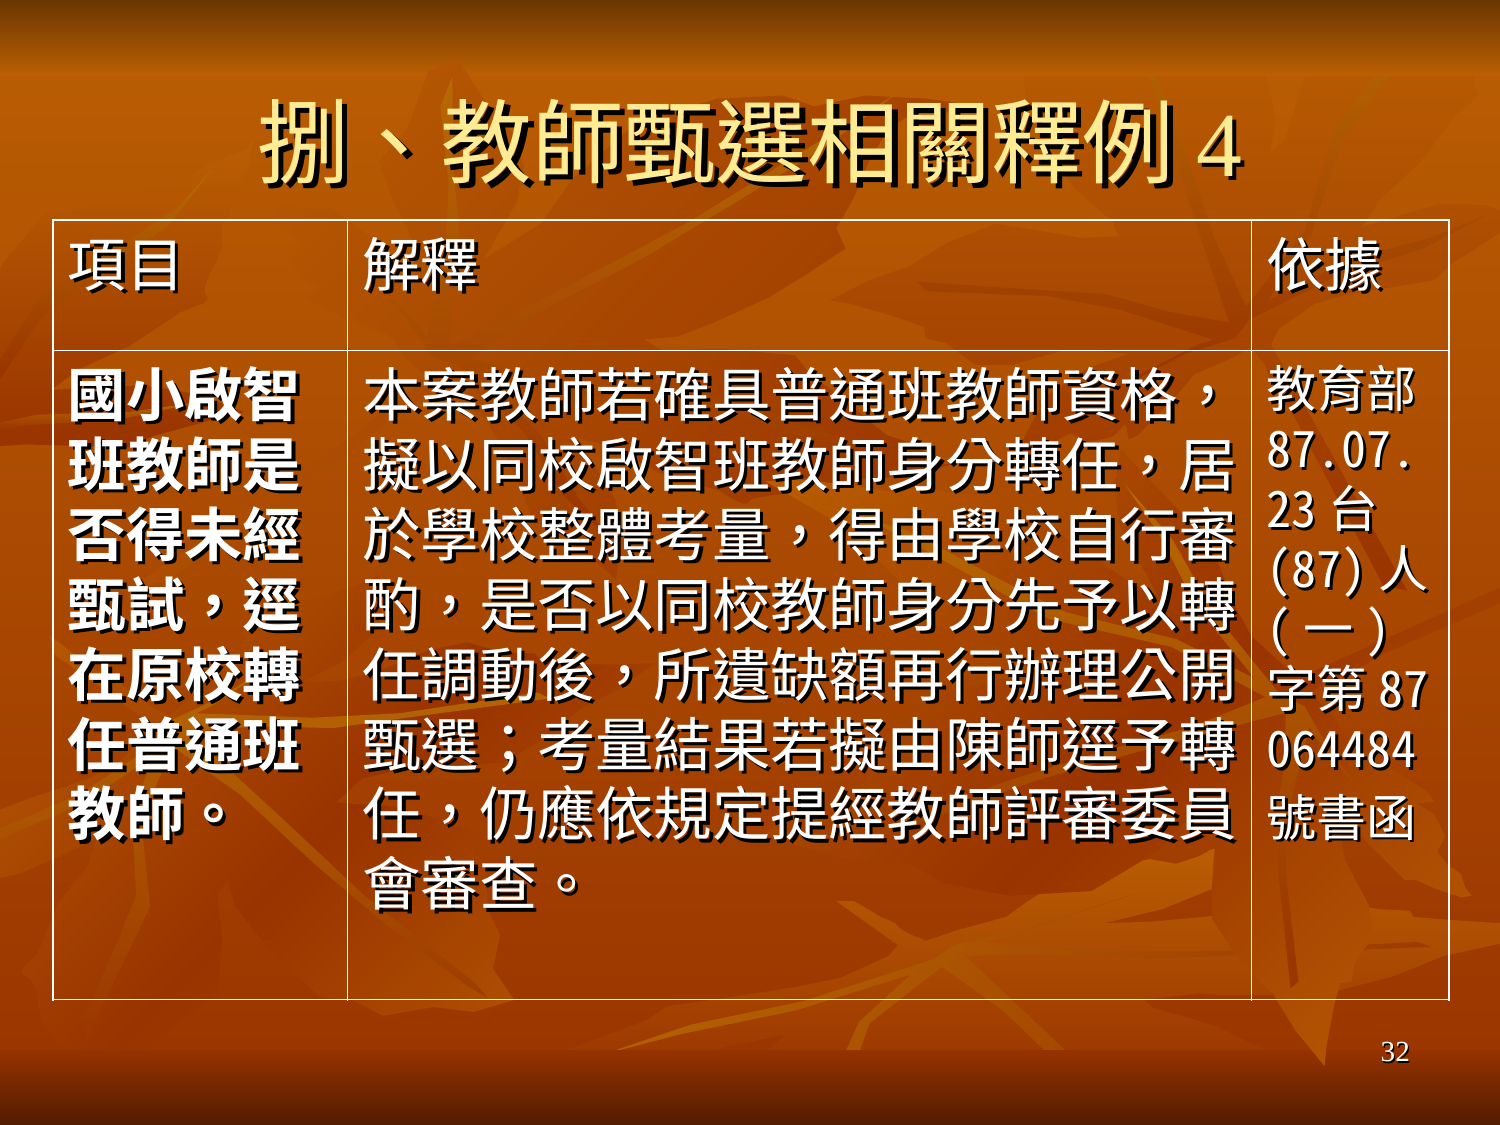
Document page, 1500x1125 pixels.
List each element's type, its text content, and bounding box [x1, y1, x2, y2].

table_cell 教育部87.07.23台(87)人(一)字第87064484號書函 [1252, 351, 1448, 999]
table_cell 本案教師若確具普通班教師資格，擬以同校啟智班教師身分轉任，居於學校整體考量，得由學校自行審酌，是否以同校教師身分先予以轉任調動後，所遺缺額再行辦理公開甄選；考量結果若擬由陳師逕予轉任，仍應依規定提經教師評審委員會審查。 [348, 351, 1251, 999]
table_header 項目 [54, 221, 347, 350]
table_header 依據 [1252, 221, 1448, 350]
title 捌、教師甄選相關釋例4 [75, 45, 1426, 219]
table_cell 國小啟智班教師是否得未經甄試，逕在原校轉任普通班教師。 [54, 351, 347, 999]
table_header 解釋 [348, 221, 1251, 350]
